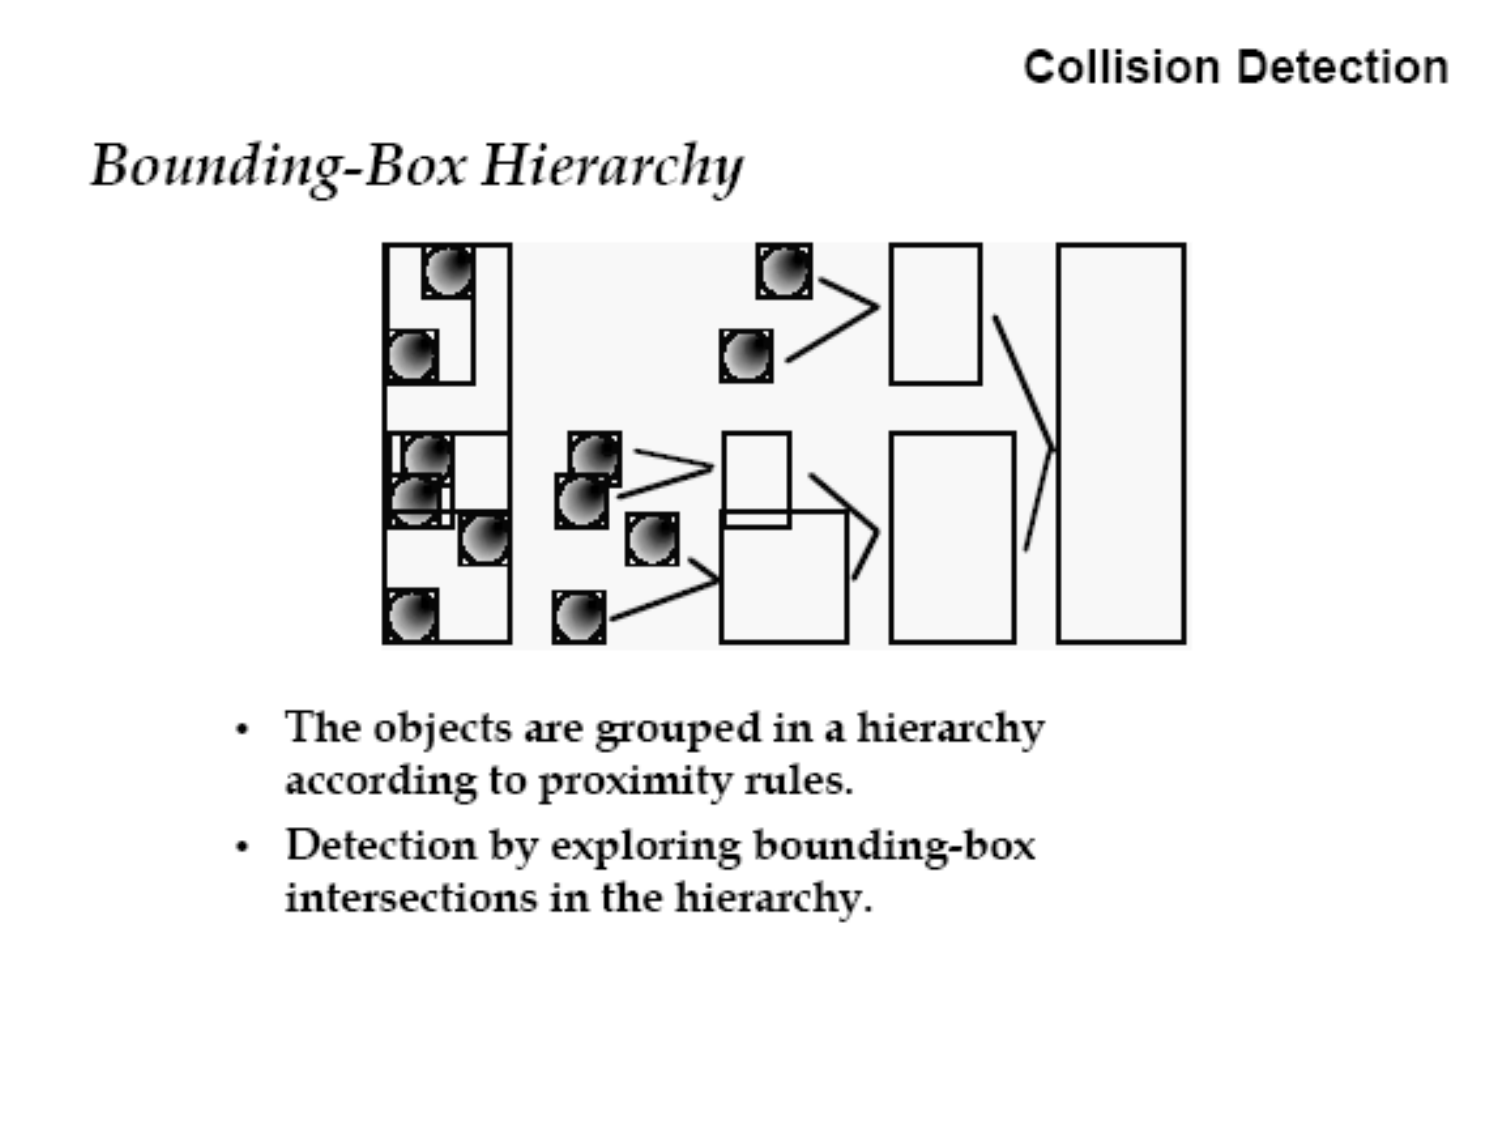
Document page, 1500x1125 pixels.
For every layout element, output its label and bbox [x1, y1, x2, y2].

picture [64, 42, 1459, 996]
